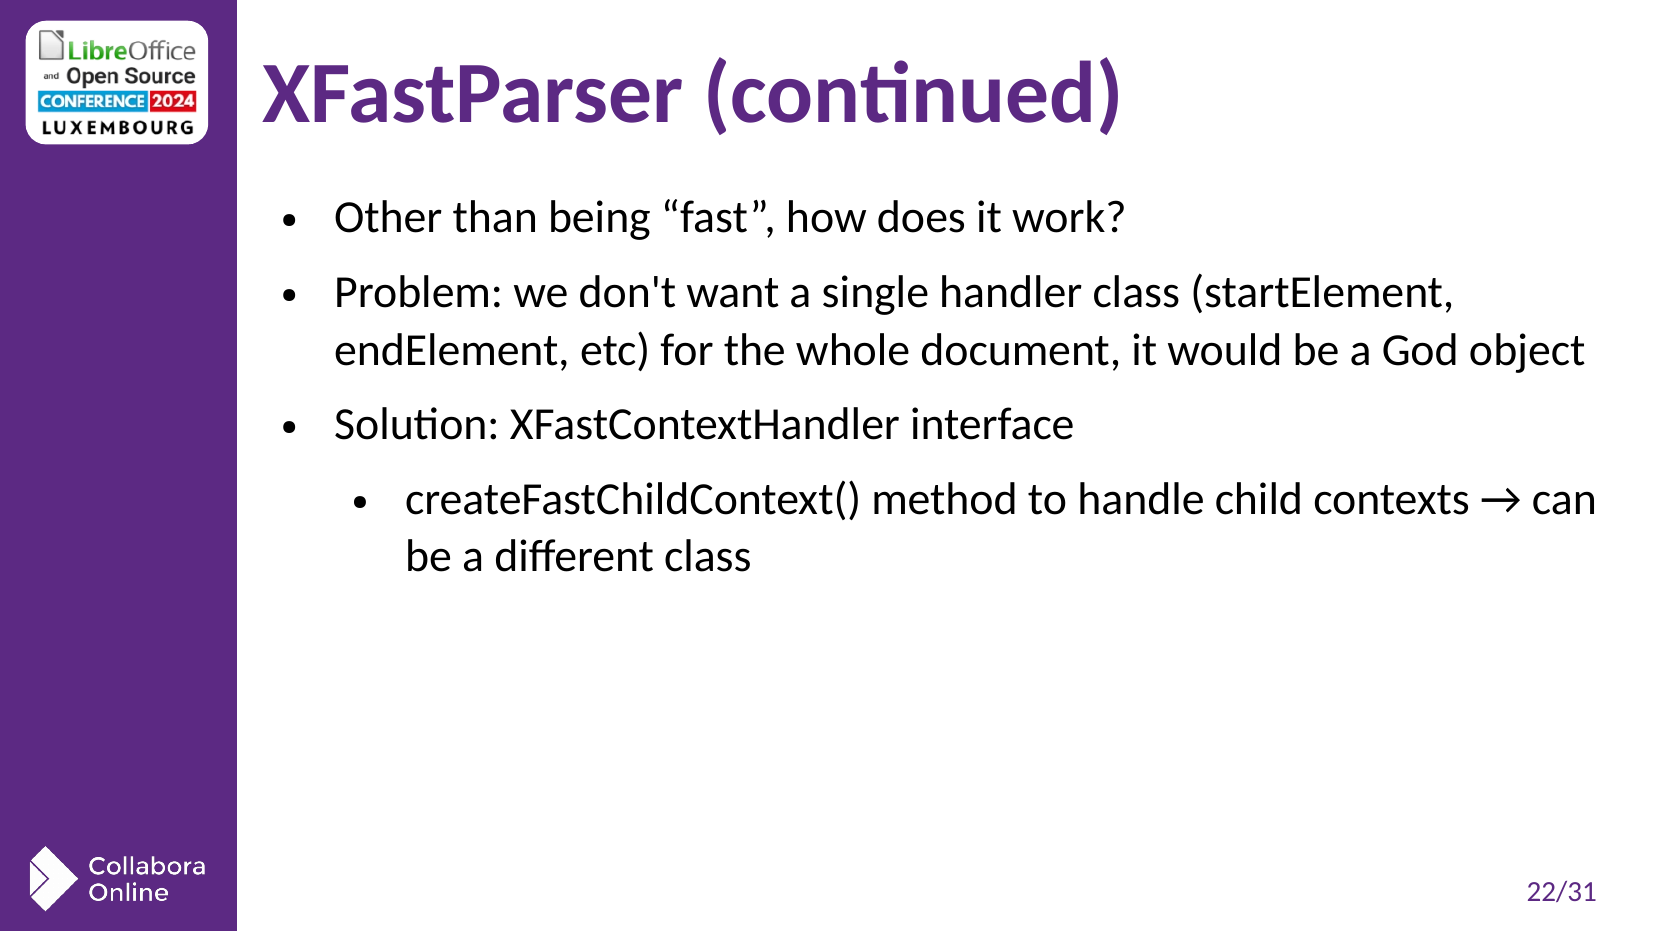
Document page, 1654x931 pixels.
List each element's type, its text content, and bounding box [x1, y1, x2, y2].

list Other than being “fast”, how does it work? Problem: we don't want a single handler class (startElement, endElement, etc) for the whole document, it would be a God object Solution: XFastContextHandler interface createFastChildContext() method to handle child contexts → can be a different class [263, 187, 1605, 856]
picture [34, 26, 200, 139]
title XFastParser (continued) [262, 13, 1644, 145]
picture [25, 841, 209, 916]
